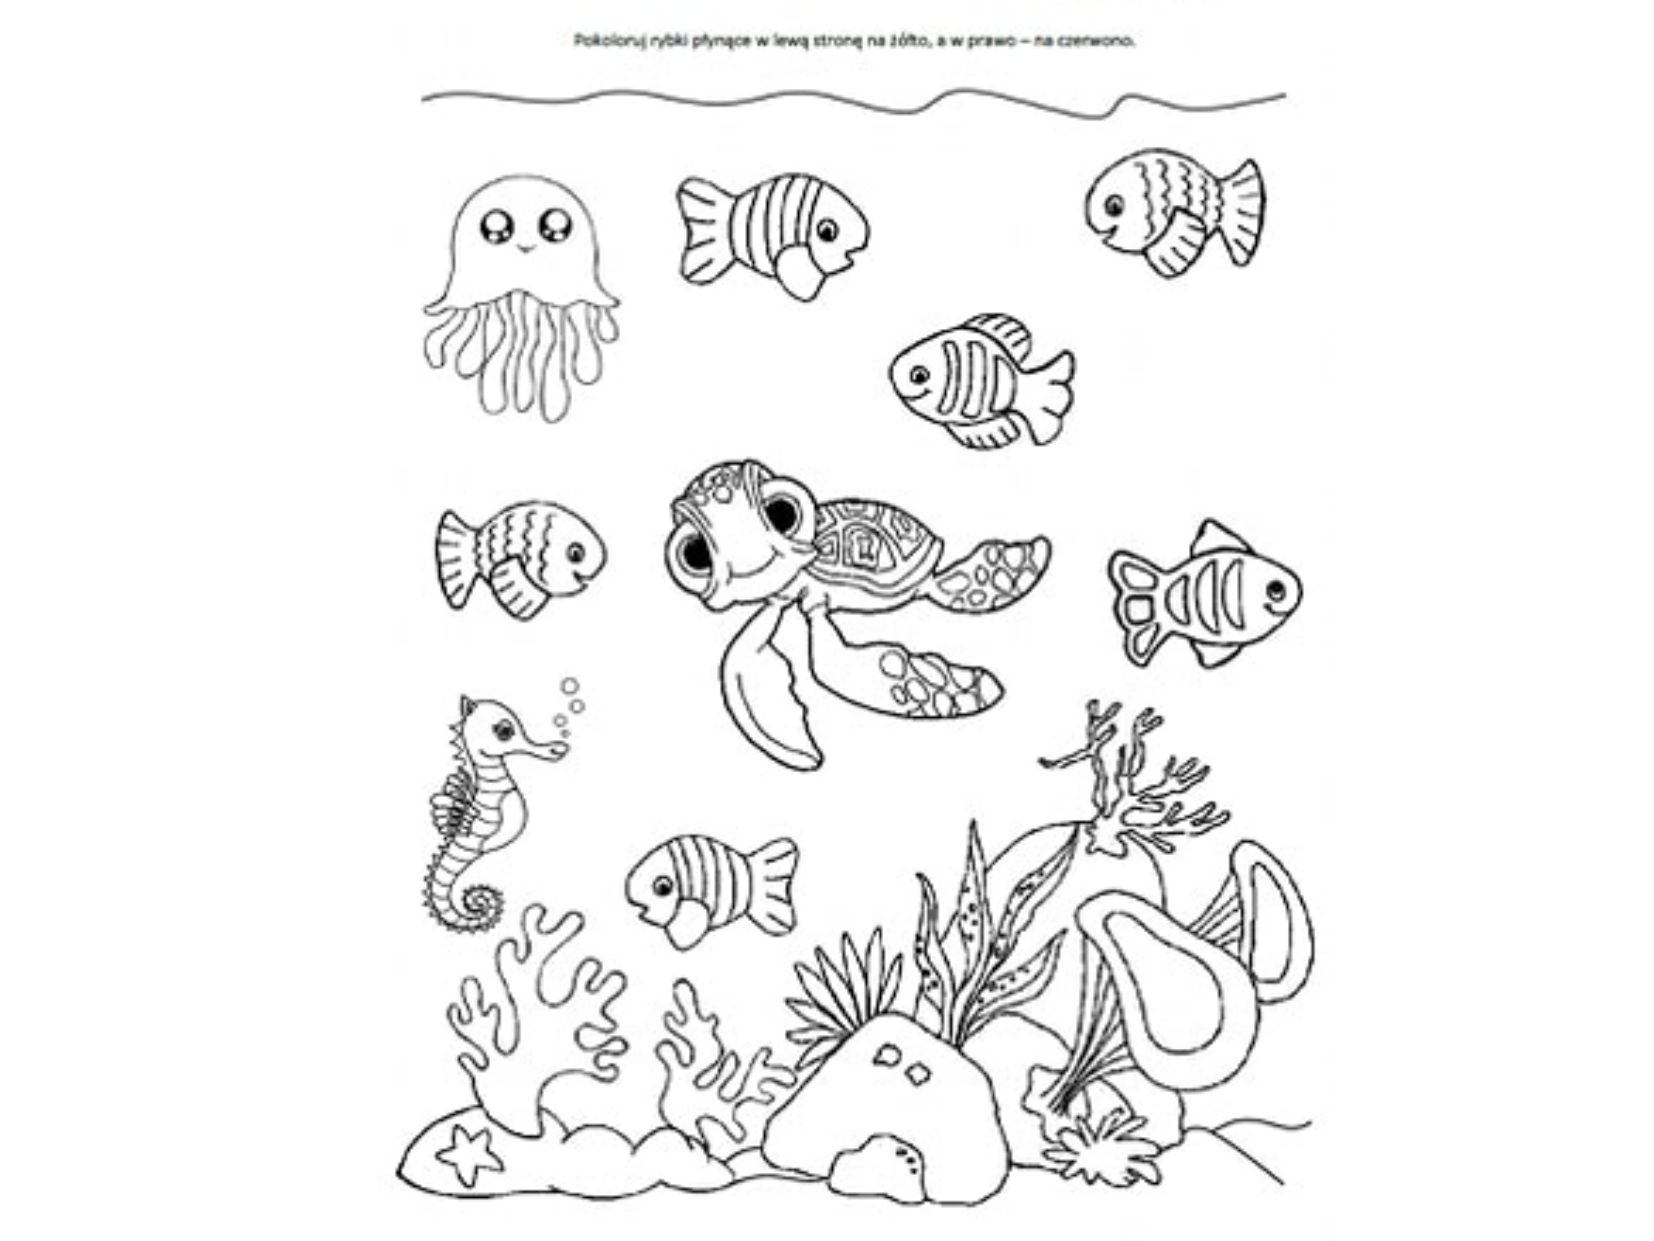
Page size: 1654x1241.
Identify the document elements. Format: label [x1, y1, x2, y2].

picture [377, 0, 1335, 1241]
